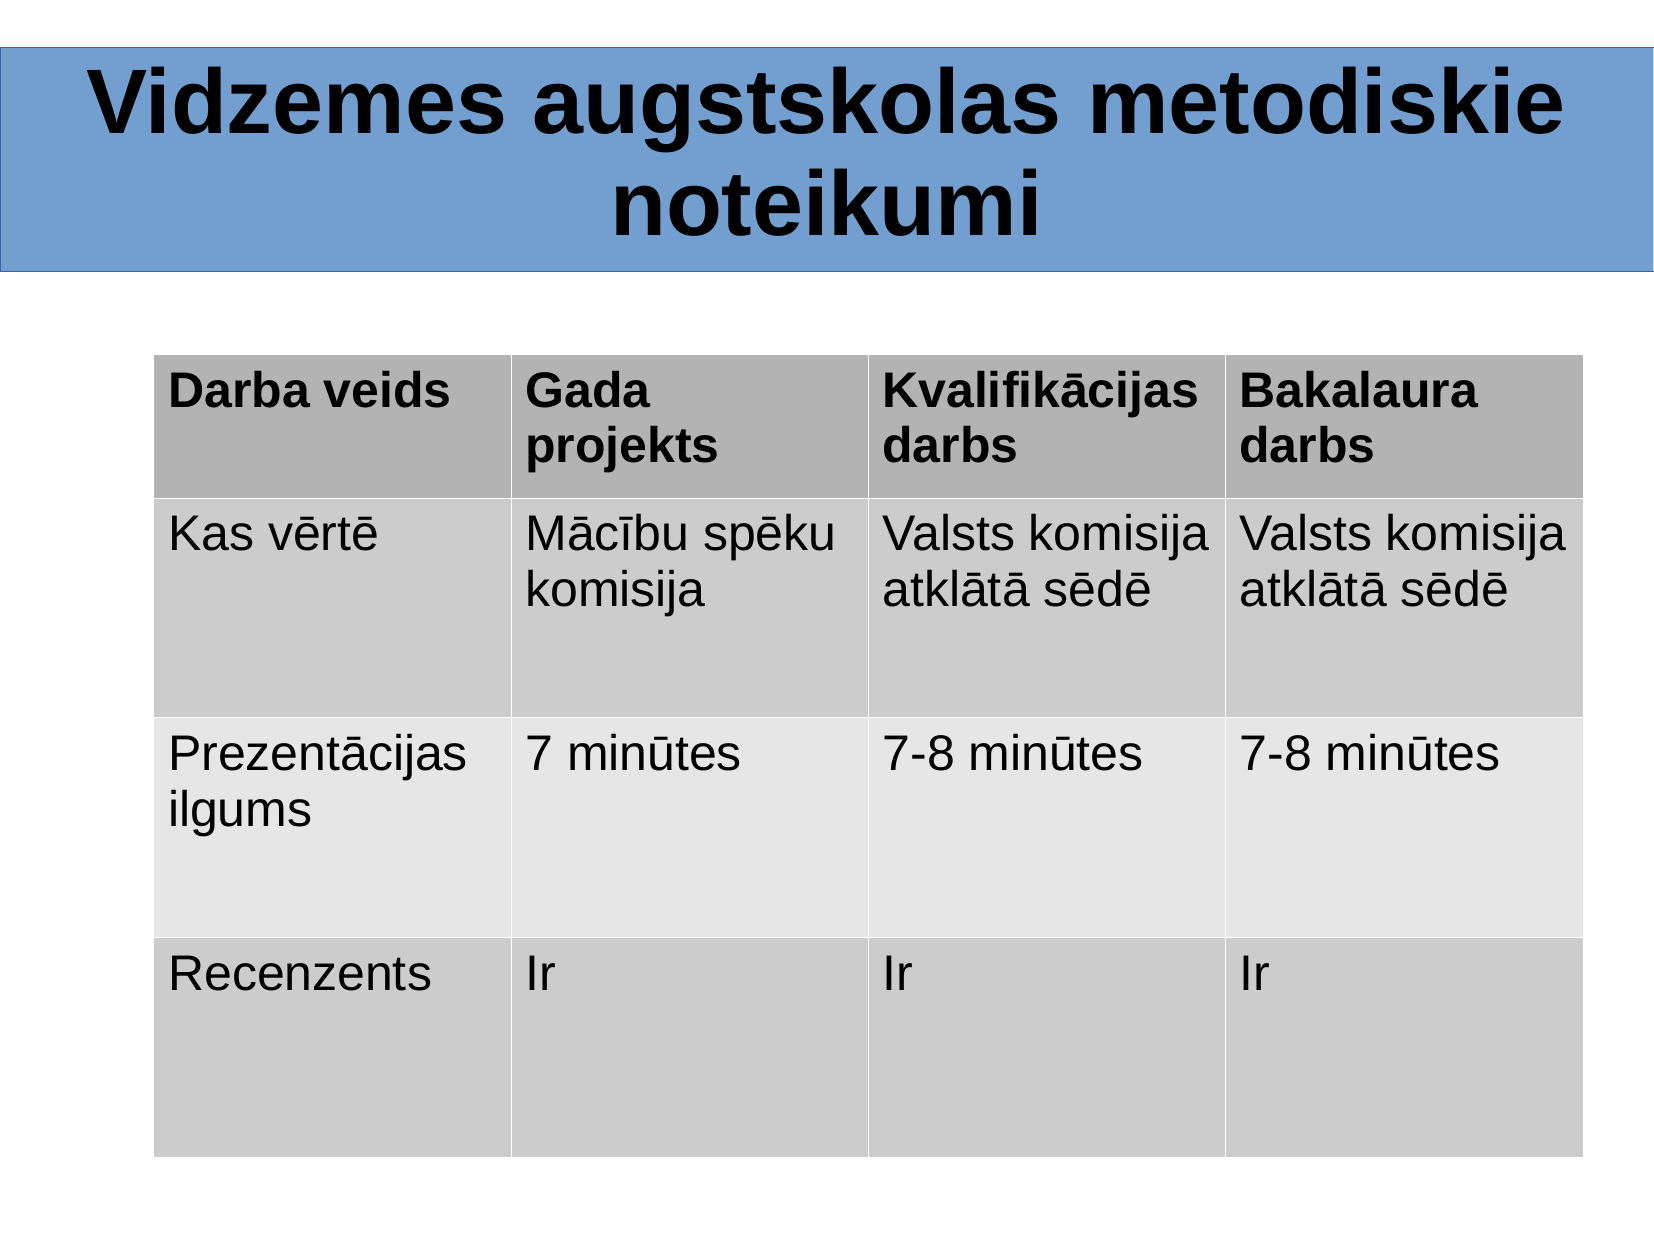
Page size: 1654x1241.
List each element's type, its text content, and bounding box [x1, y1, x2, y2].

table_cell Mācību spēku komisija [512, 499, 868, 717]
table_cell 7-8 minūtes [869, 718, 1225, 937]
title Vidzemes augstskolas metodiskie noteikumi [82, 49, 1571, 257]
table_cell Ir [512, 938, 868, 1157]
table_cell Valsts komisija atklātā sēdē [1226, 499, 1583, 717]
table_header Bakalaura darbs [1226, 355, 1583, 498]
table_cell Valsts komisija atklātā sēdē [869, 499, 1225, 717]
table_cell Recenzents [154, 938, 511, 1157]
table_cell Ir [1226, 938, 1583, 1157]
text_box [0, 47, 1654, 272]
table_header Gada projekts [512, 355, 868, 498]
table_cell Kas vērtē [154, 499, 511, 717]
table_cell 7-8 minūtes [1226, 718, 1583, 937]
table_cell Ir [869, 938, 1225, 1157]
table_header Kvalifikācijas darbs [869, 355, 1225, 498]
table_cell 7 minūtes [512, 718, 868, 937]
table_header Darba veids [154, 355, 511, 498]
table_cell Prezentācijas ilgums [154, 718, 511, 937]
